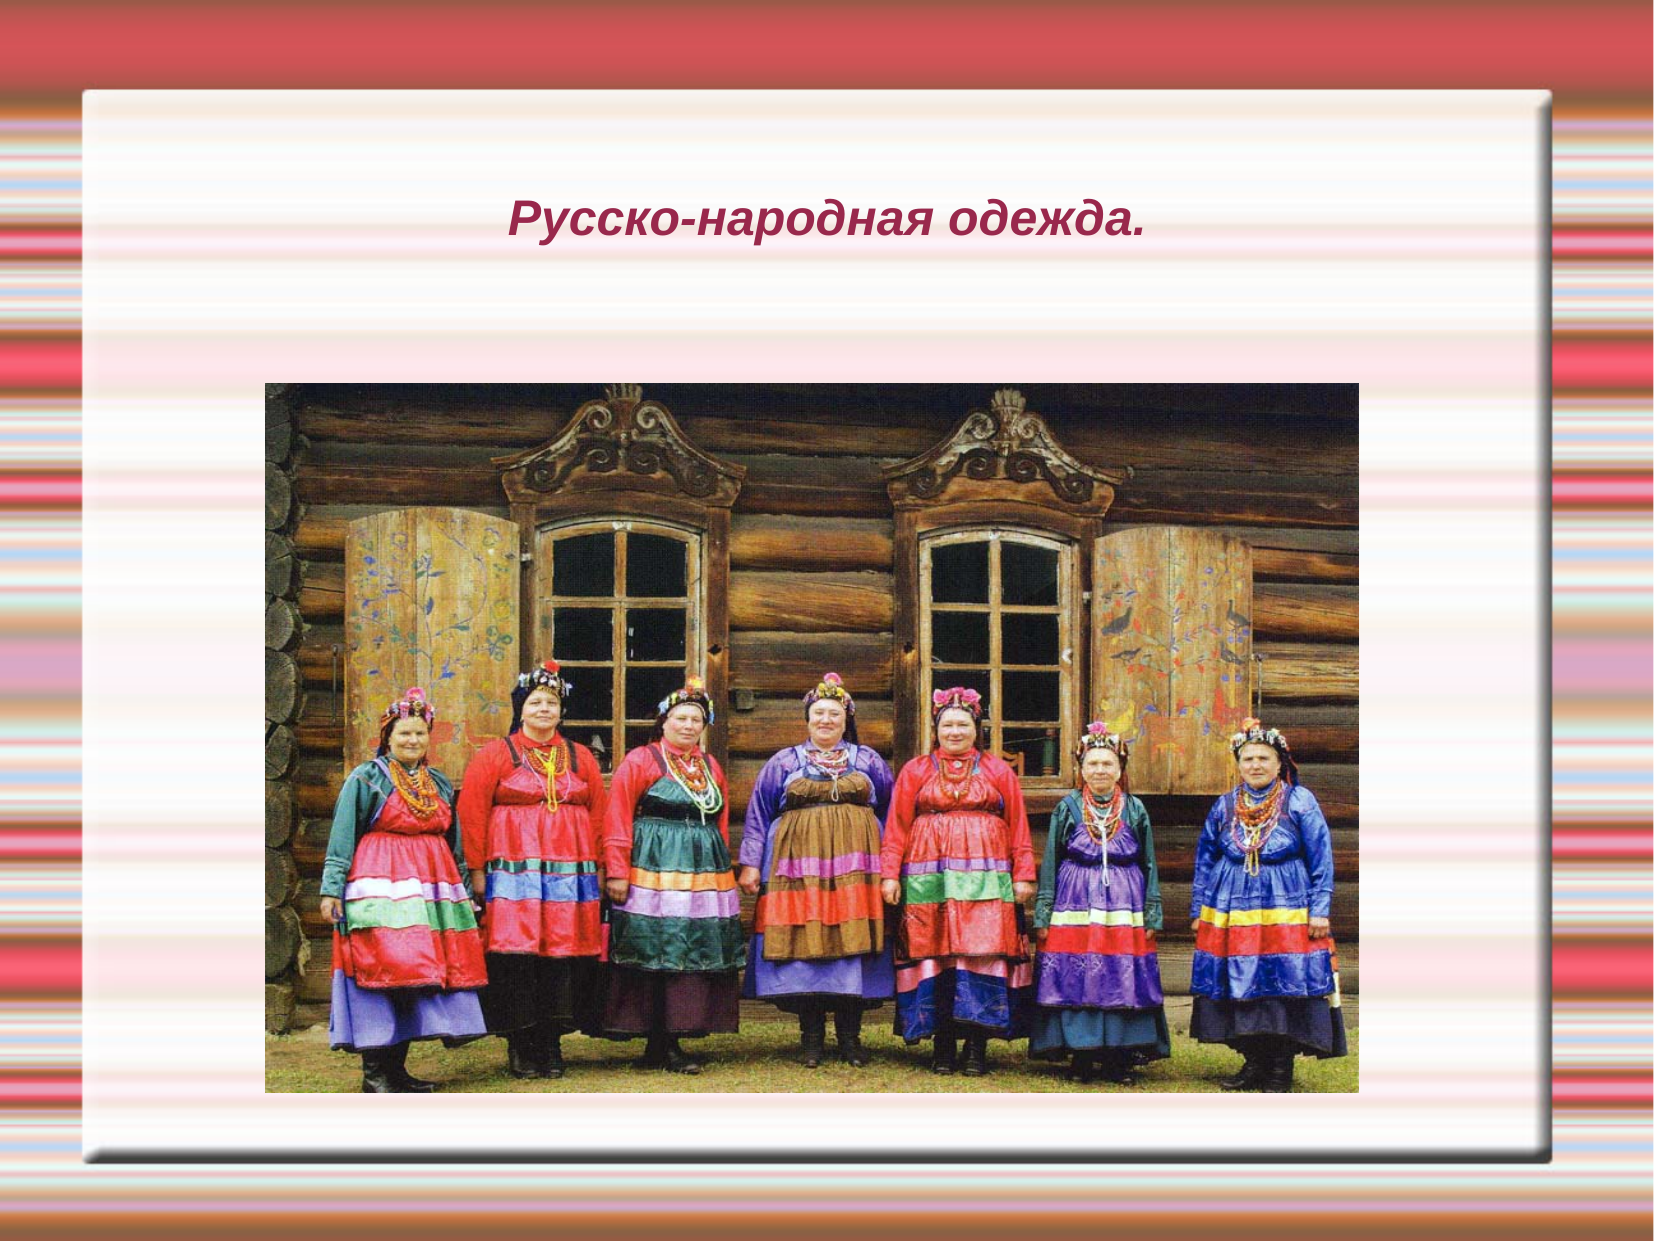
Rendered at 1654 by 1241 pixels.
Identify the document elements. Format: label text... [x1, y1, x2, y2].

title Русско-народная одежда. [121, 114, 1534, 322]
picture [0, 0, 1654, 1241]
